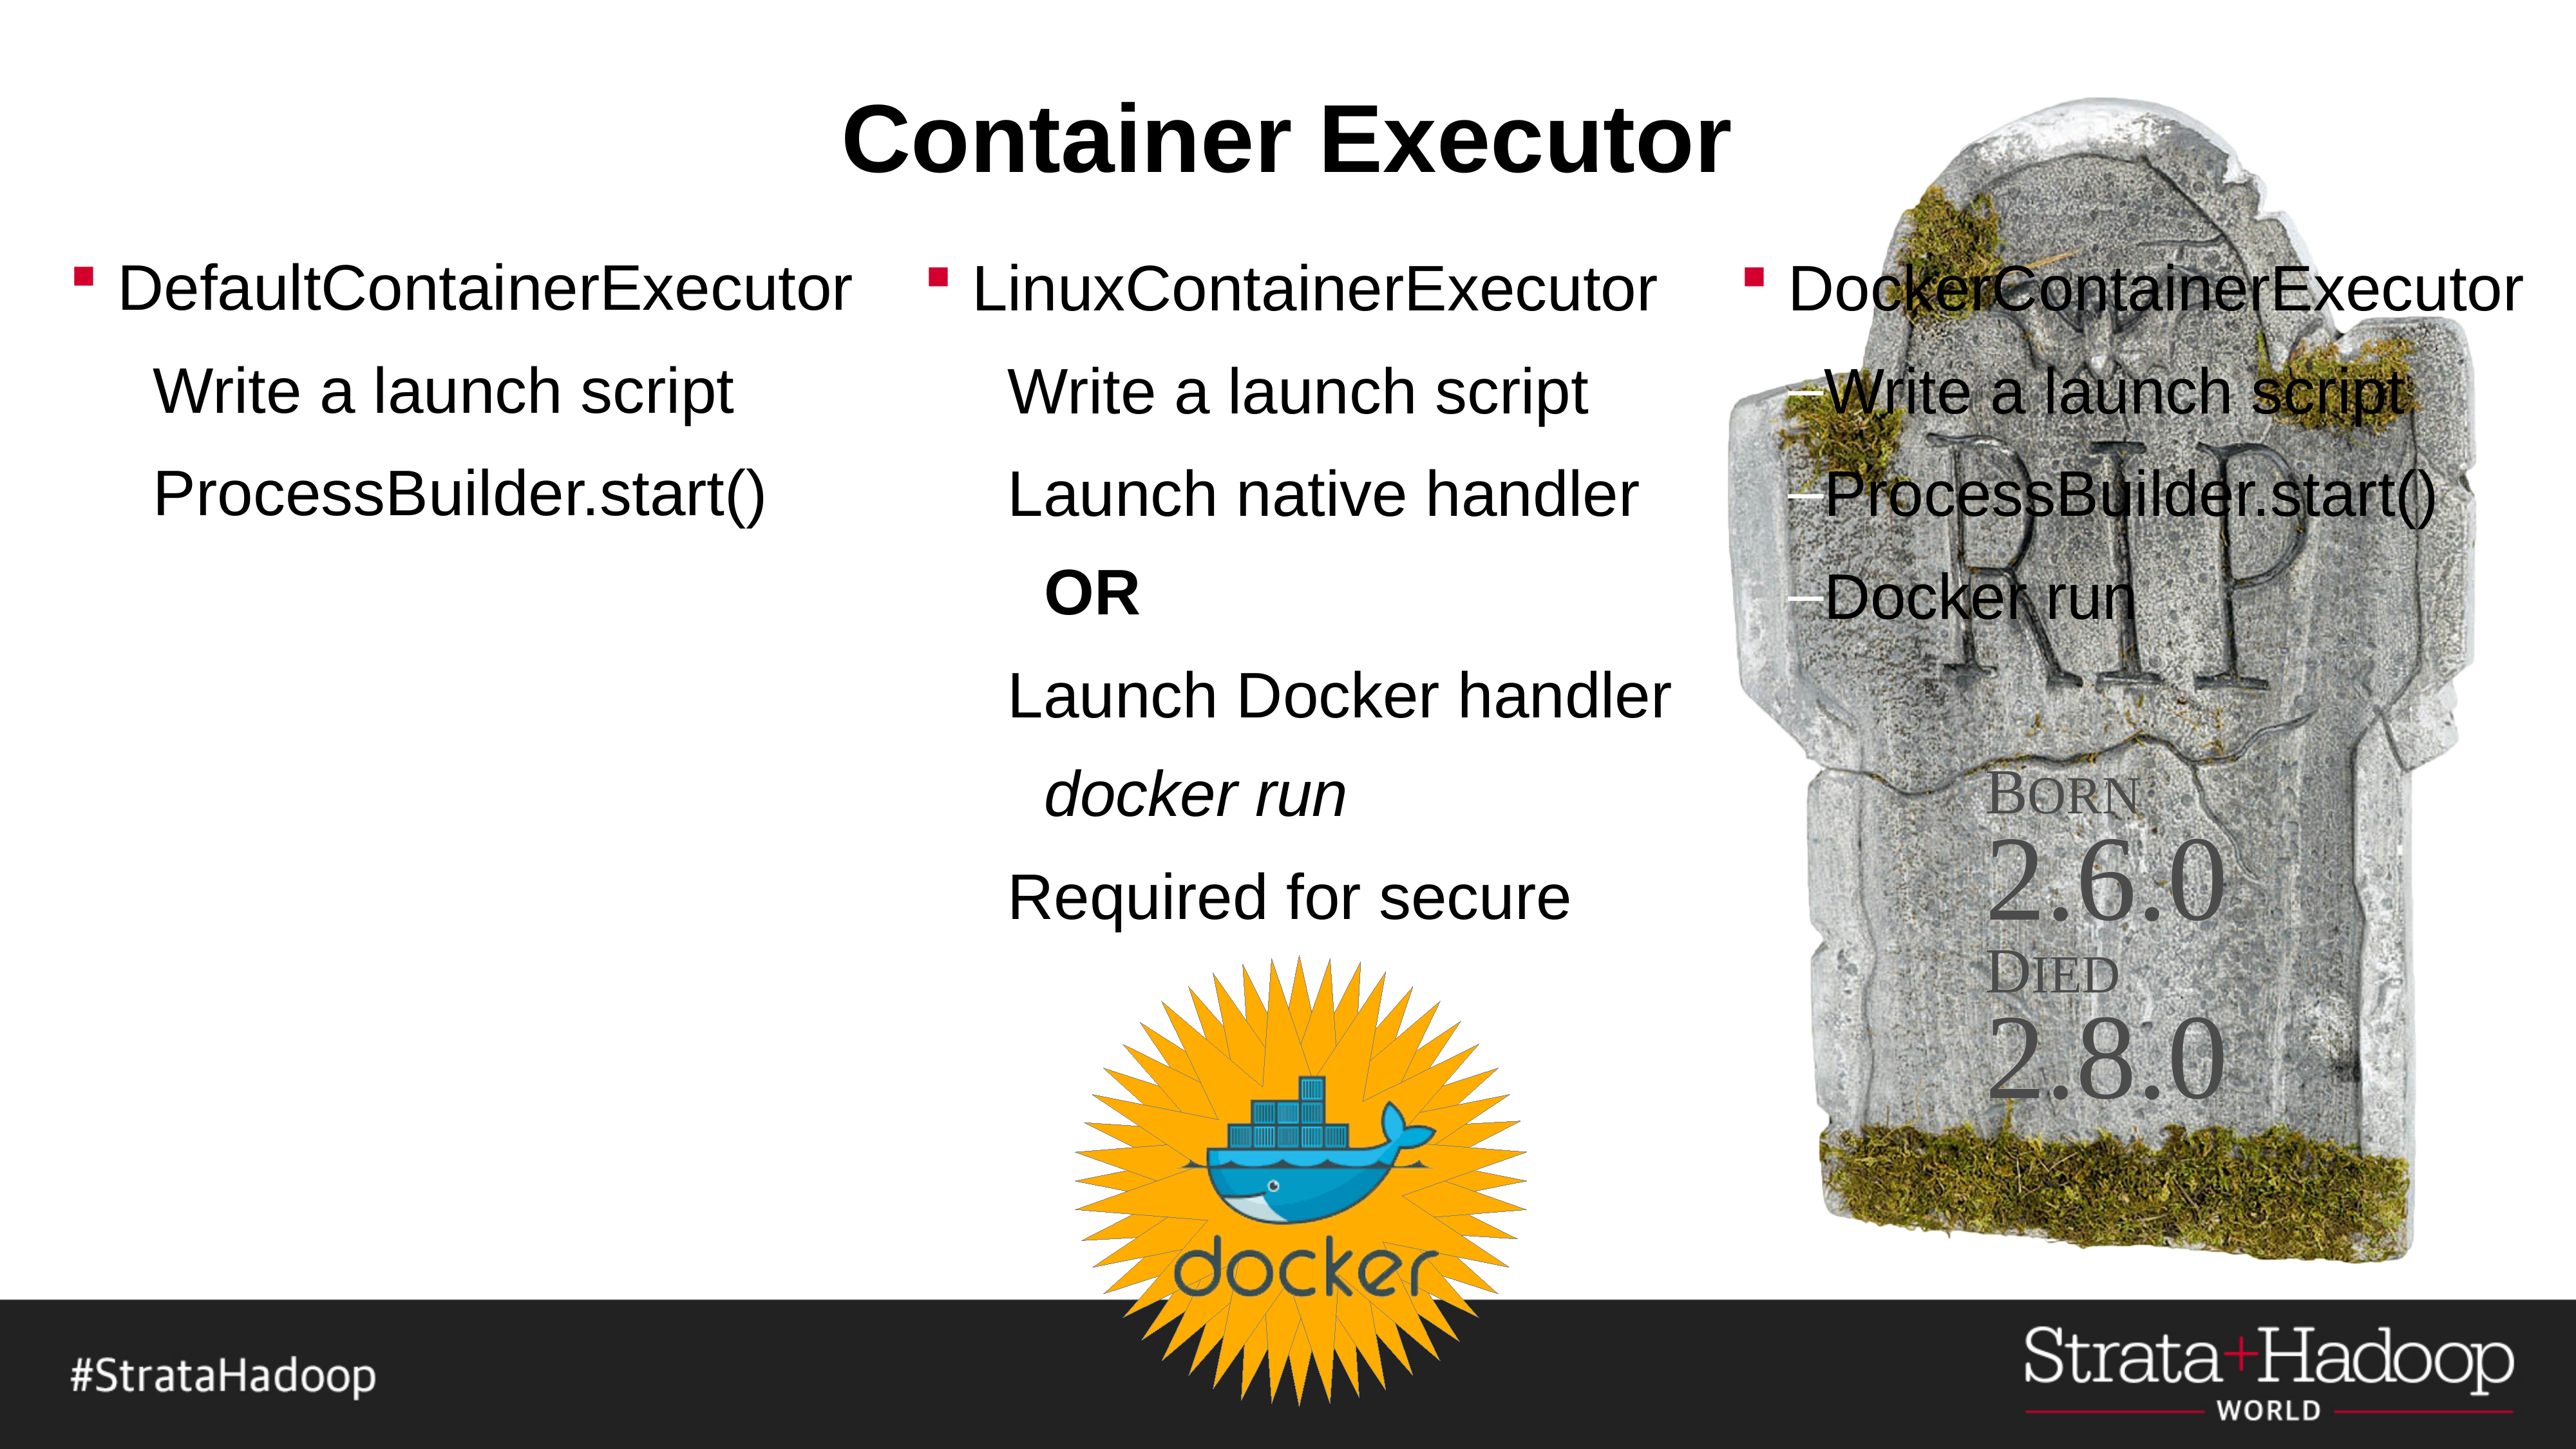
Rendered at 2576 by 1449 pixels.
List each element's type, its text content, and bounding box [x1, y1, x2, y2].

picture [0, 0, 2576, 1449]
list DockerContainerExecutor Write a launch script ProcessBuilder.start() Docker run [1736, 242, 2541, 1271]
title Container Executor [65, 25, 2510, 243]
text_box BORN 2.6.0 DIED 2.8.0 [1975, 759, 2238, 1127]
text_box [1103, 1271, 1460, 1407]
text_box [1439, 1271, 1499, 1318]
list DefaultContainerExecutor Write a launch script ProcessBuilder.start() [65, 242, 871, 1271]
list LinuxContainerExecutor Write a launch script Launch native handler OR Launch Docker handler docker run Required for secure [920, 242, 1725, 1271]
